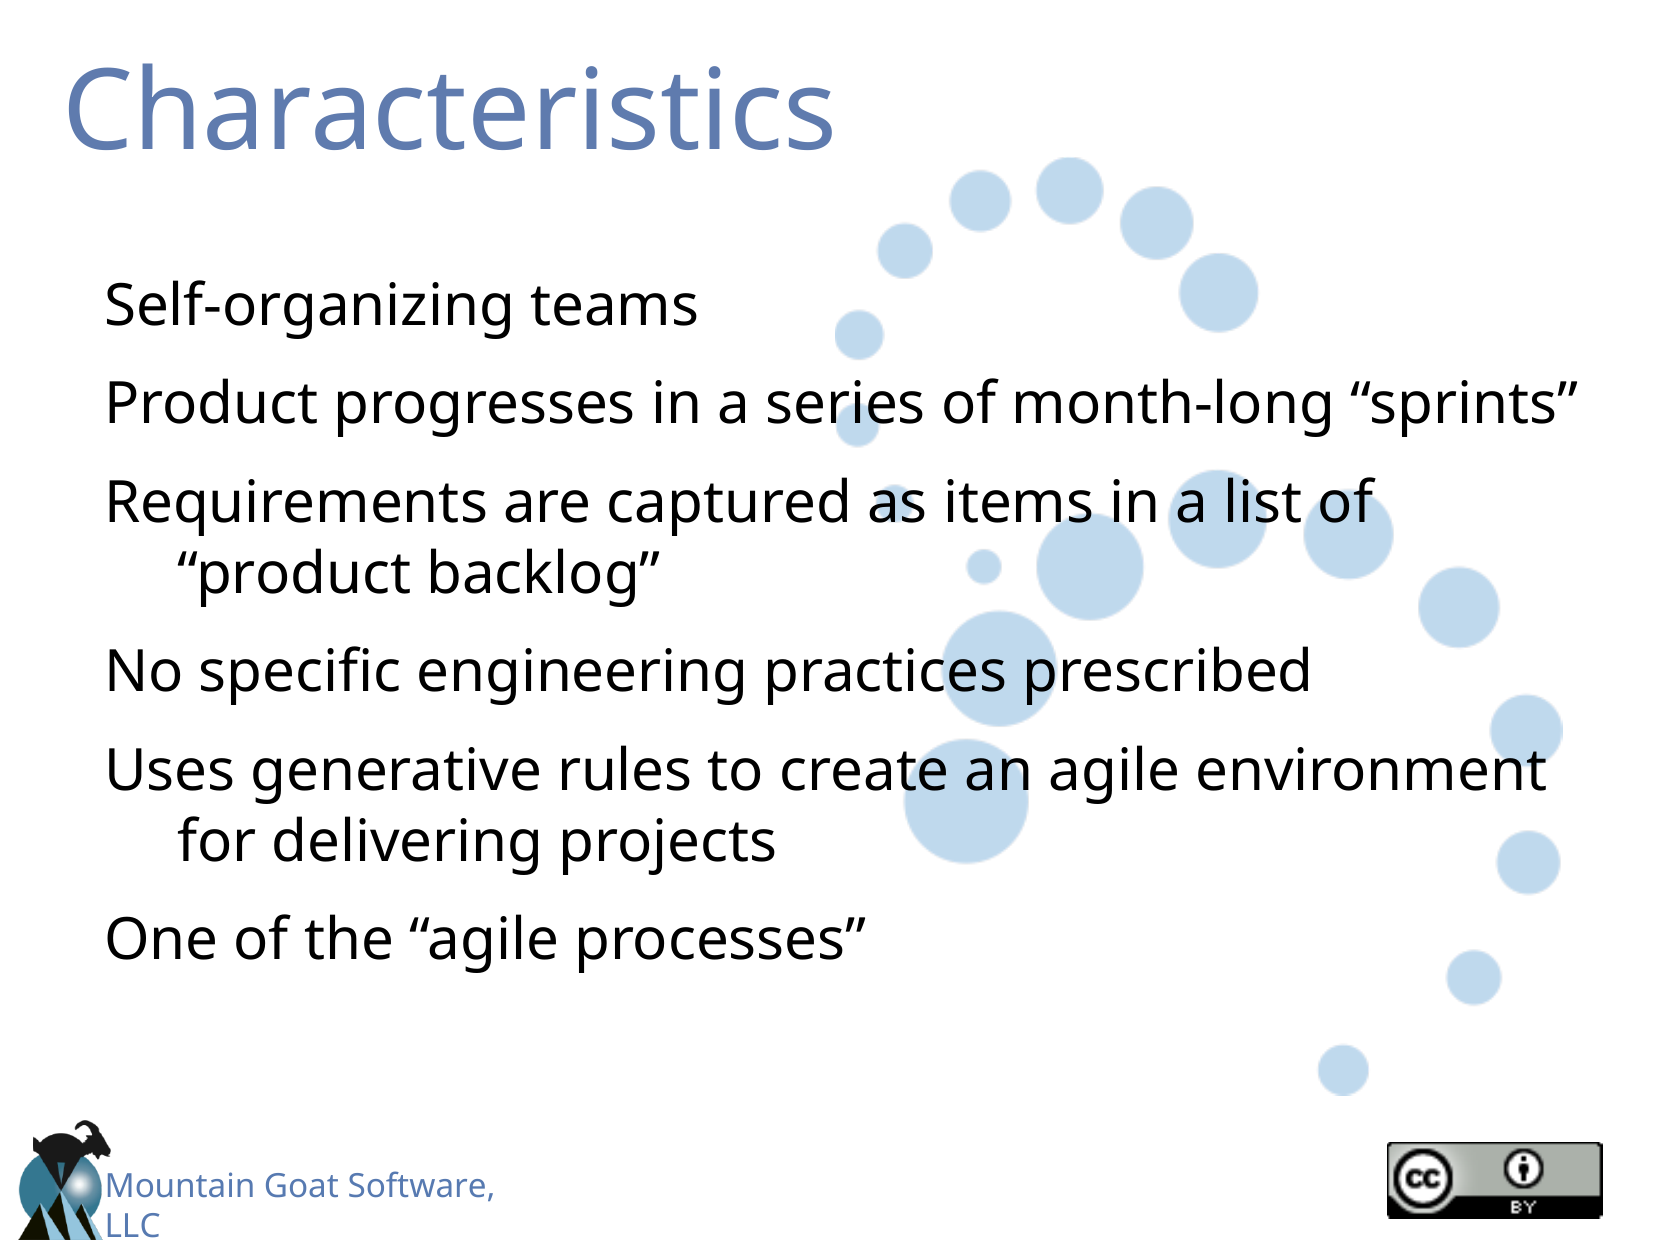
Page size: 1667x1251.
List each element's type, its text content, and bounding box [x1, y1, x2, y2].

list Self-organizing teams Product progresses in a series of month-long “sprints” Requirements are captured as items in a list of “product backlog” No specific engineering practices prescribed Uses generative rules to create an agile environment for delivering projects One of the “agile processes” [56, 262, 1609, 1096]
picture [1387, 1142, 1603, 1219]
picture [18, 1120, 111, 1240]
title Characteristics [56, 18, 1609, 194]
picture [835, 194, 1563, 262]
